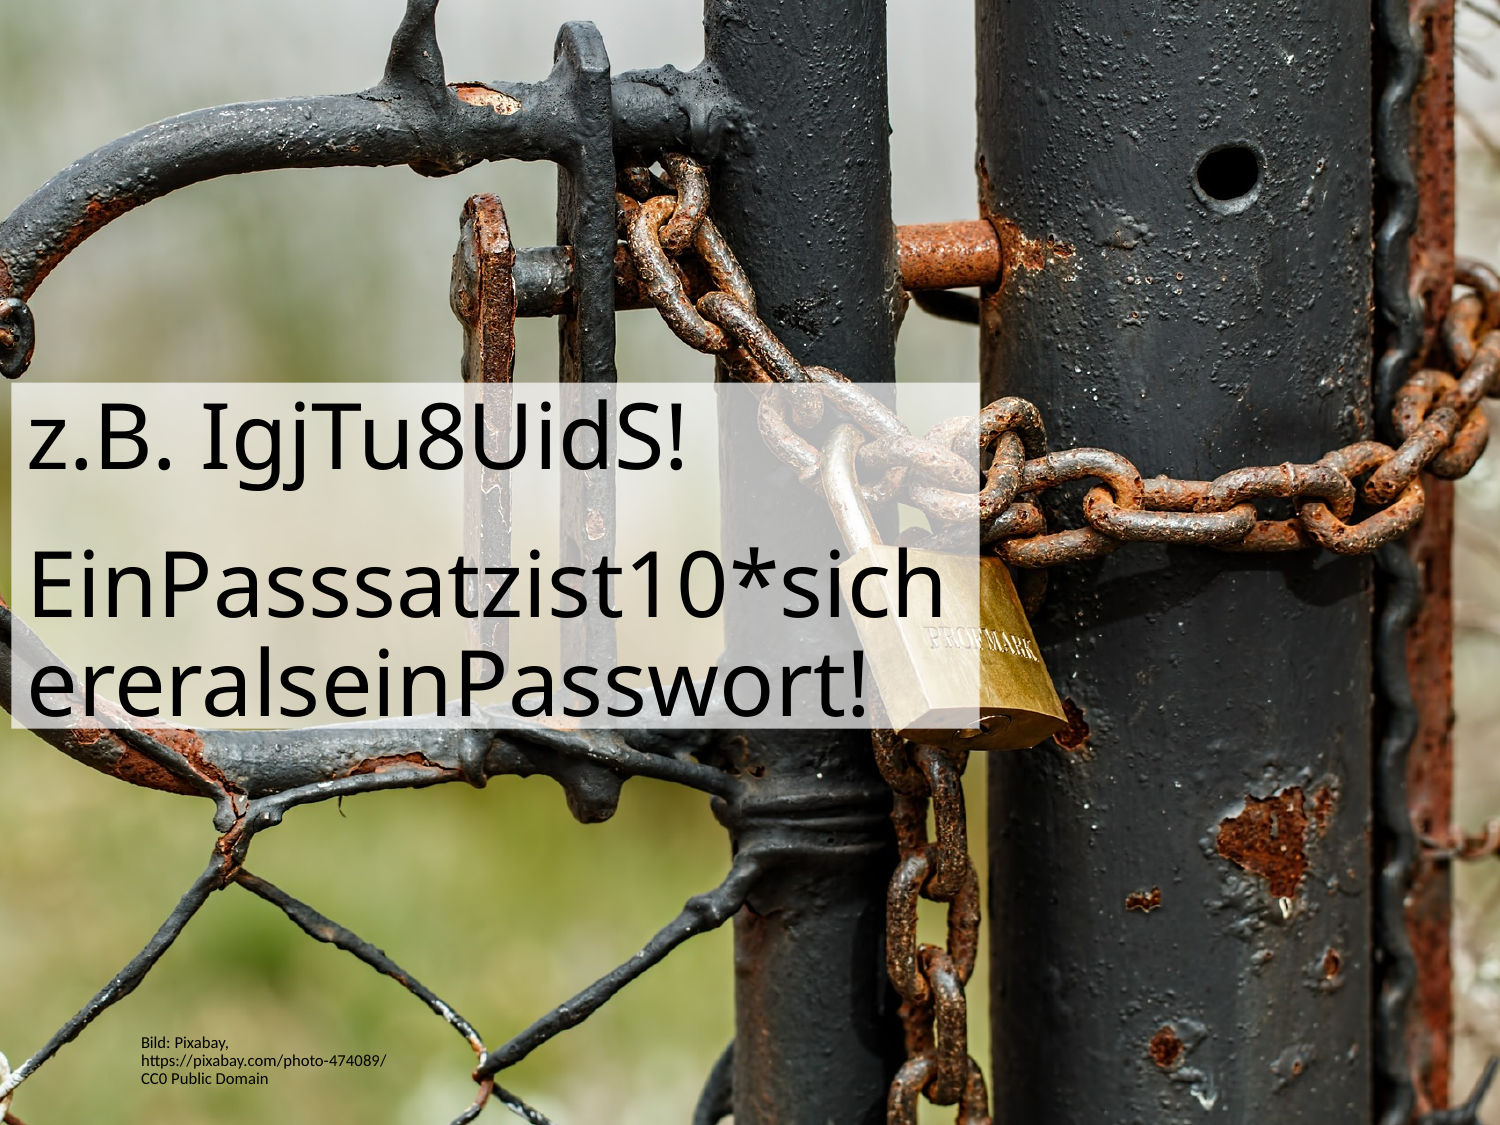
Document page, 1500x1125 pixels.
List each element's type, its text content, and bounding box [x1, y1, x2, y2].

picture [0, 0, 1500, 1125]
text_box Bild: Pixabay, https://pixabay.com/photo-474089/ CC0 Public Domain [125, 1027, 445, 1125]
text_box z.B. IgjTu8UidS! EinPasssatzist10*sichereralseinPasswort! [11, 382, 980, 729]
